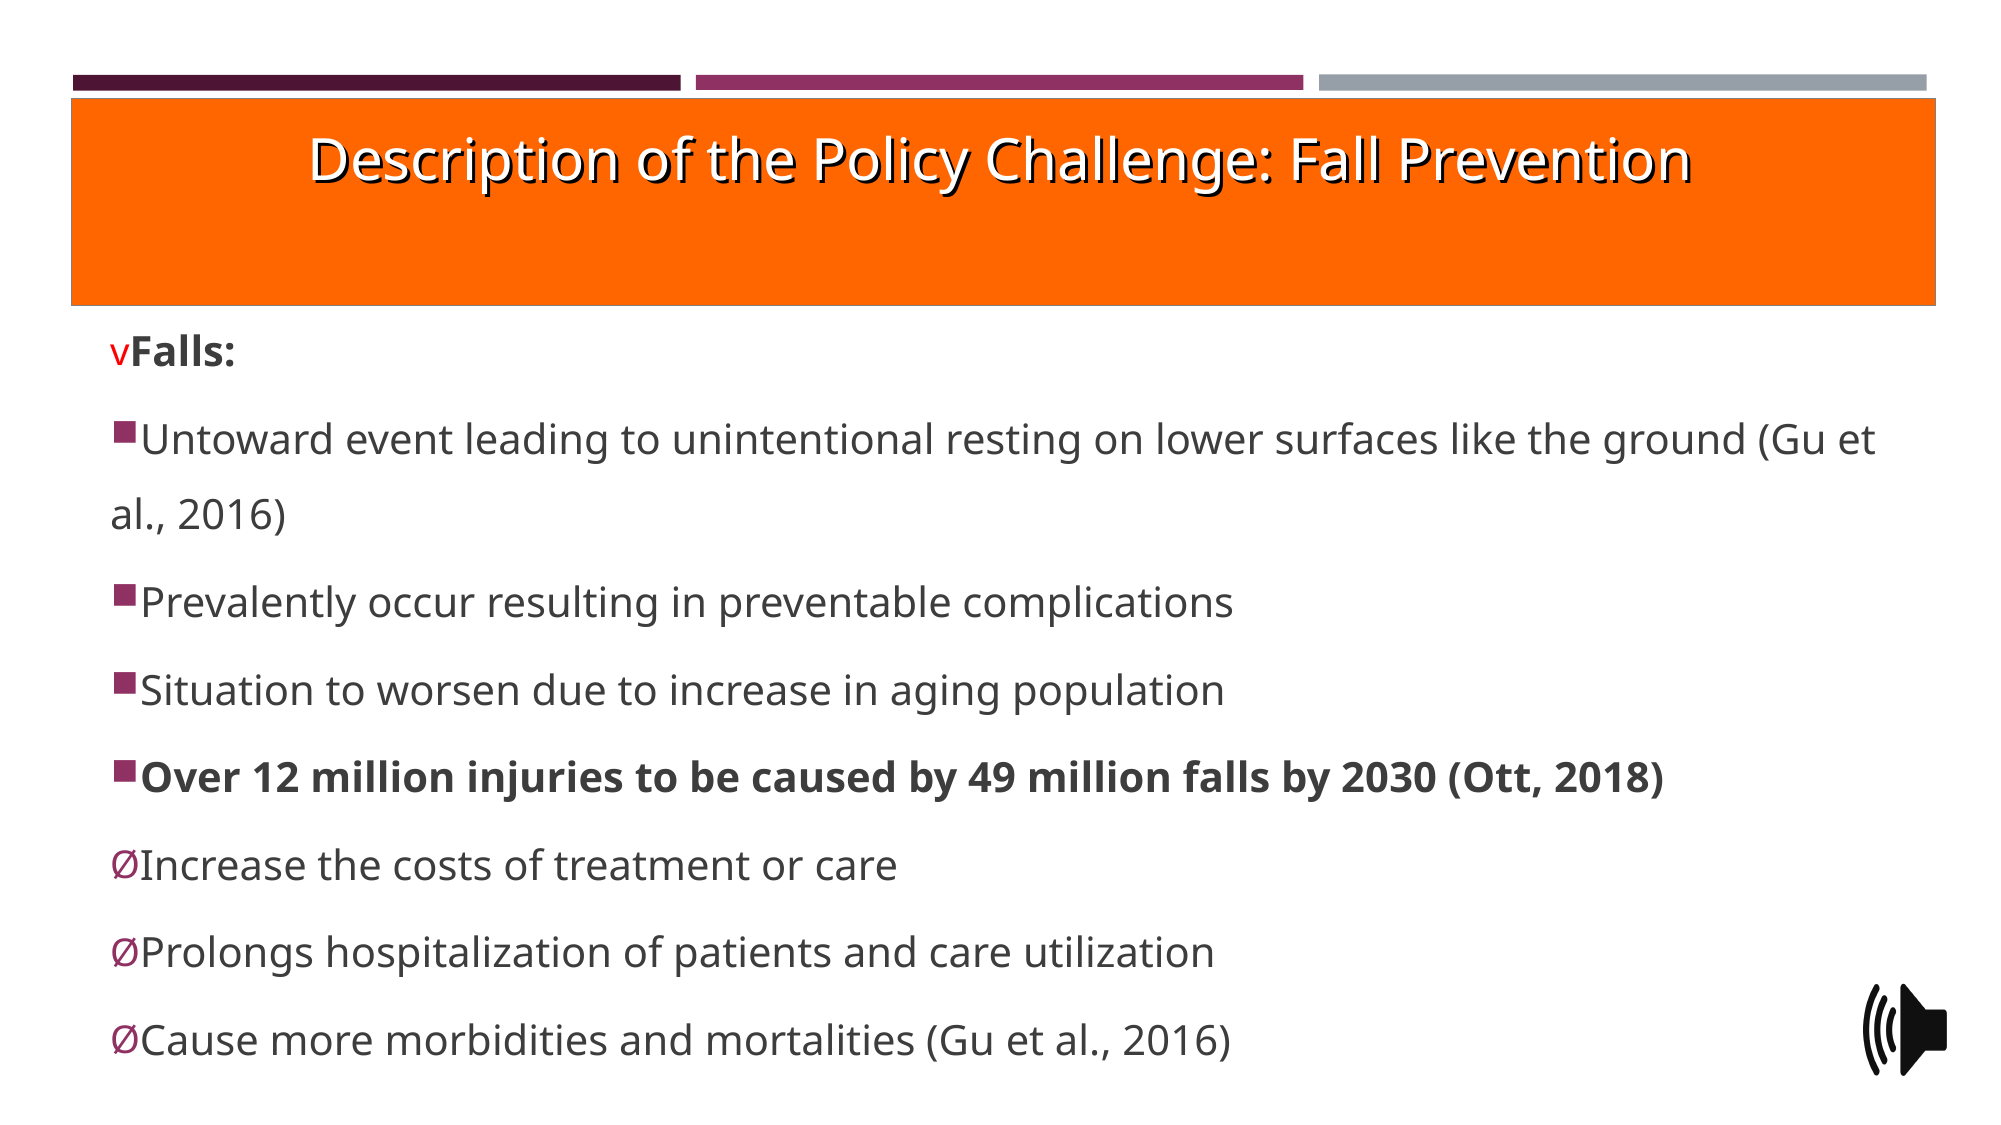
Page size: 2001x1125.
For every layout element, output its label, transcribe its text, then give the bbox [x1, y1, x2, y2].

picture [1860, 967, 1951, 1096]
text_box [71, 99, 1935, 306]
title Description of the Policy Challenge: Fall Prevention [95, 115, 1905, 282]
list Falls: Untoward event leading to unintentional resting on lower surfaces like the ground (Gu et al., 2016) Prevalently occur resulting in preventable complications Situation to worsen due to increase in aging population Over 12 million injuries to be caused by 49 million falls by 2030 (Ott, 2018) Increase the costs of treatment or care Prolongs hospitalization of patients and care utilization Cause more morbidities and mortalities (Gu et al., 2016) [95, 292, 1905, 1125]
